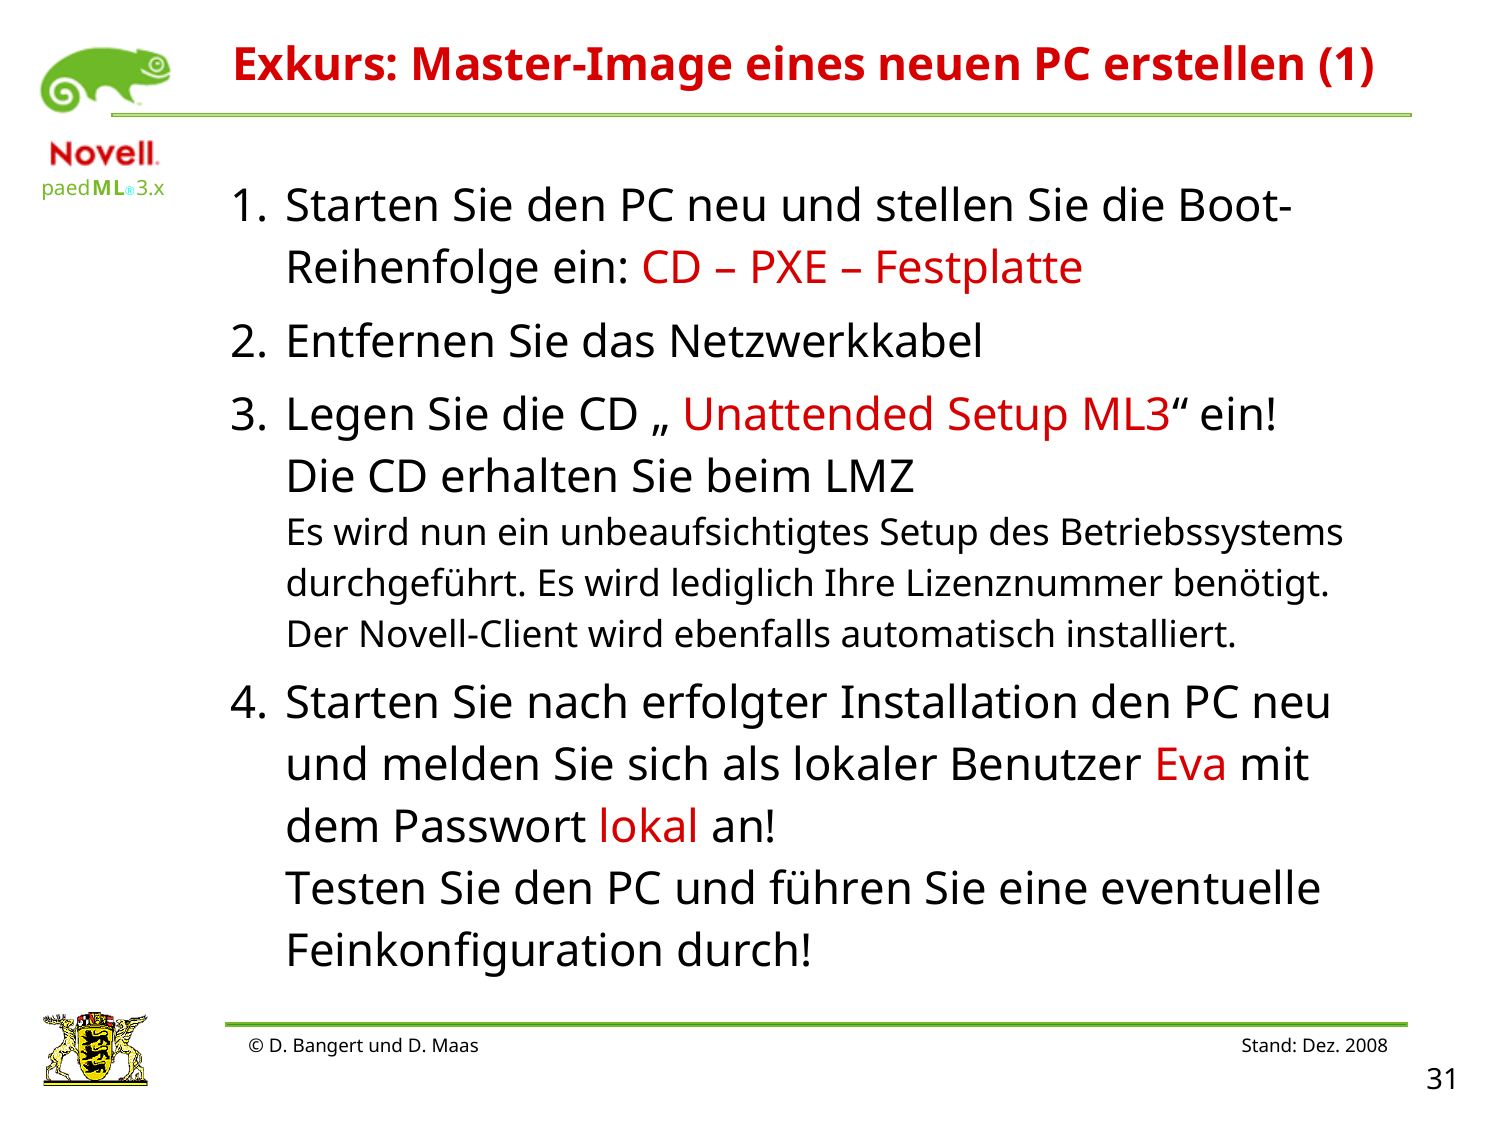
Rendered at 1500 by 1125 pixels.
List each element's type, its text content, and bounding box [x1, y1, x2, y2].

list Starten Sie den PC neu und stellen Sie die Boot-Reihenfolge ein: CD – PXE – Festplatte Entfernen Sie das Netzwerkkabel Legen Sie die CD „ Unattended Setup ML3“ ein! Die CD erhalten Sie beim LMZ Es wird nun ein unbeaufsichtigtes Setup des Betriebssystems durchgeführt. Es wird lediglich Ihre Lizenznummer benötigt. Der Novell-Client wird ebenfalls automatisch installiert. Starten Sie nach erfolgter Installation den PC neu und melden Sie sich als lokaler Benutzer Eva mit dem Passwort lokal an! Testen Sie den PC und führen Sie eine eventuelle Feinkonfiguration durch! [230, 172, 1388, 985]
picture [26, 30, 184, 188]
title Exkurs: Master-Image eines neuen PC erstellen (1) [232, 0, 1447, 125]
picture [41, 1011, 148, 1088]
